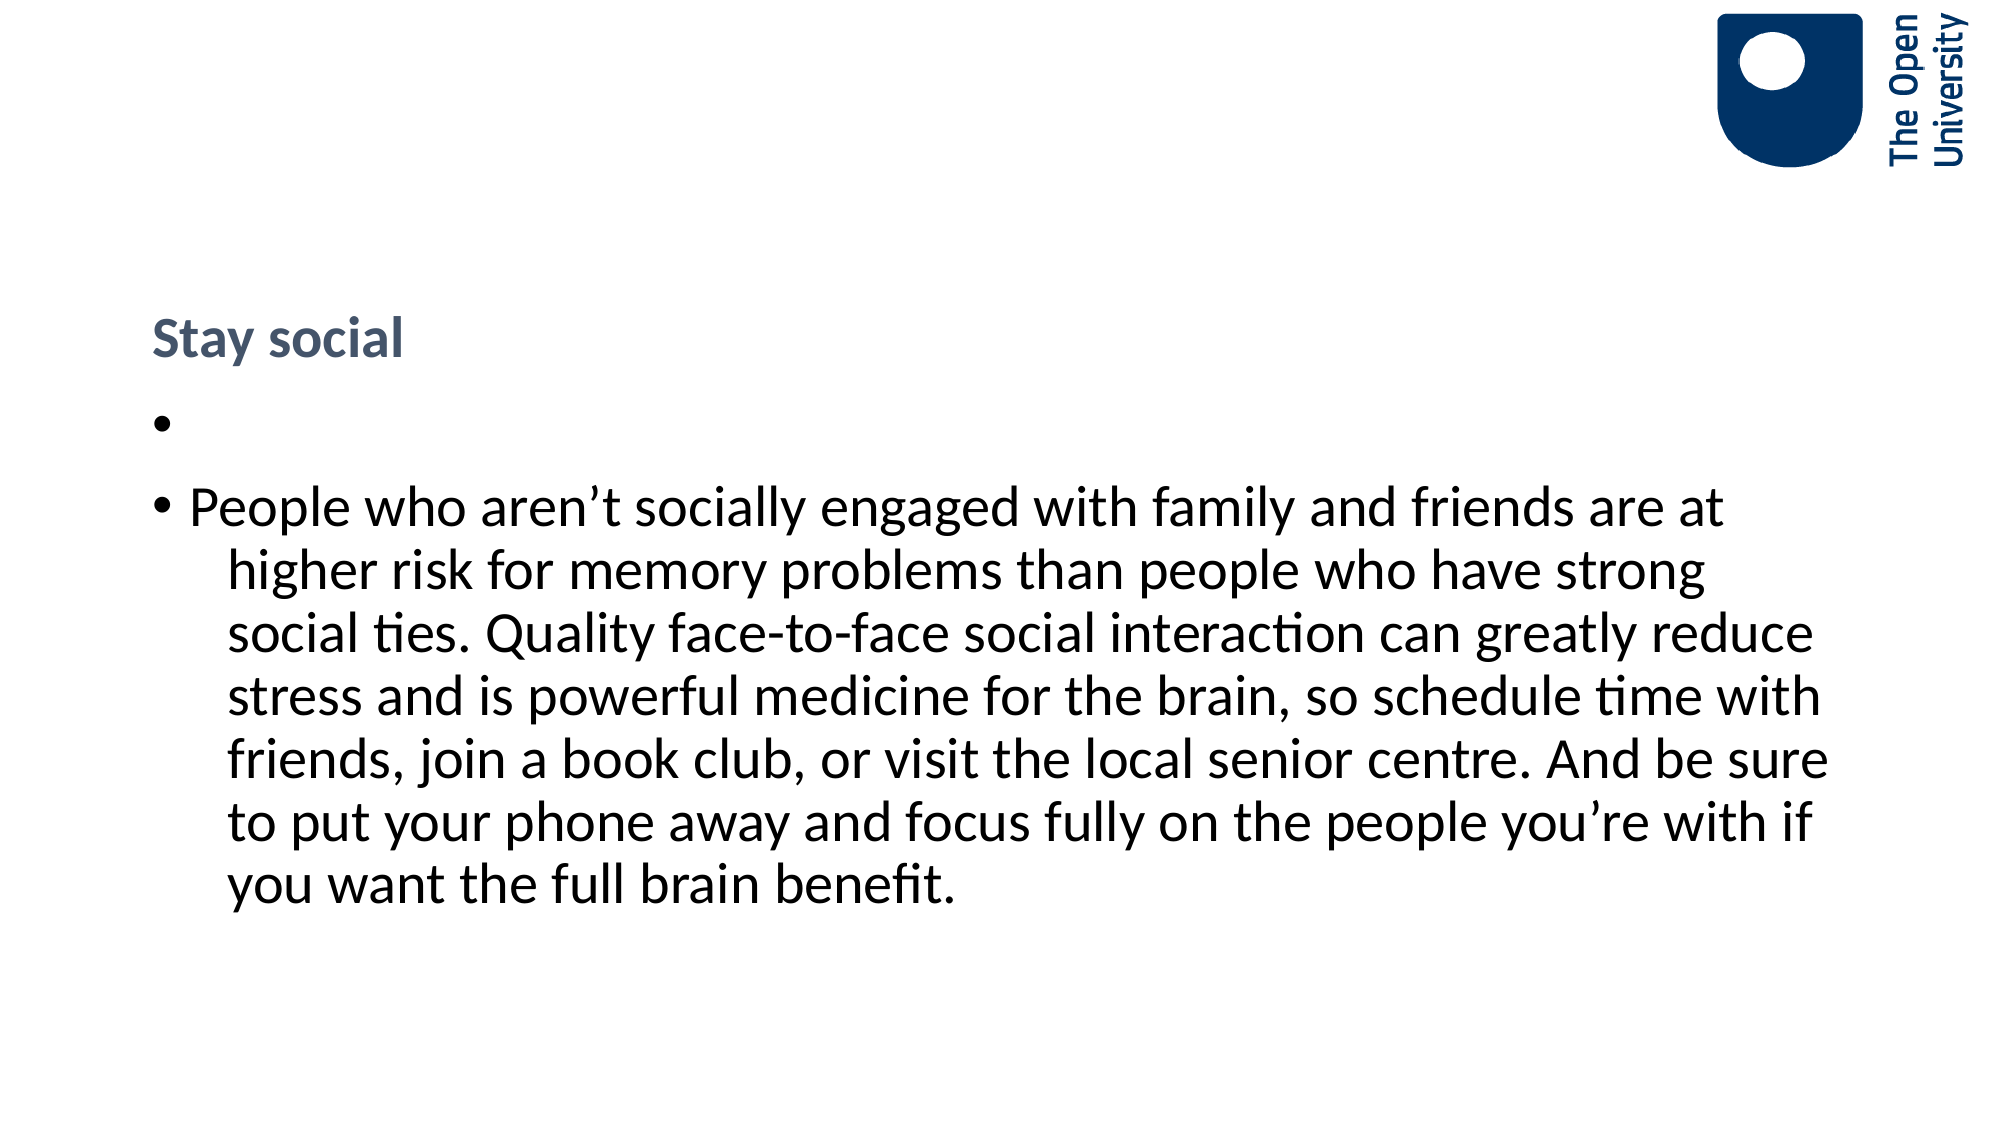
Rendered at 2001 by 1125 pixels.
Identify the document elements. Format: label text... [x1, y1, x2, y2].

list Stay social People who aren’t socially engaged with family and friends are at higher risk for memory problems than people who have strong social ties. Quality face-to-face social interaction can greatly reduce stress and is powerful medicine for the brain, so schedule time with friends, join a book club, or visit the local senior centre. And be sure to put your phone away and focus fully on the people you’re with if you want the full brain benefit. [137, 299, 1863, 1014]
picture [1716, 10, 1971, 170]
